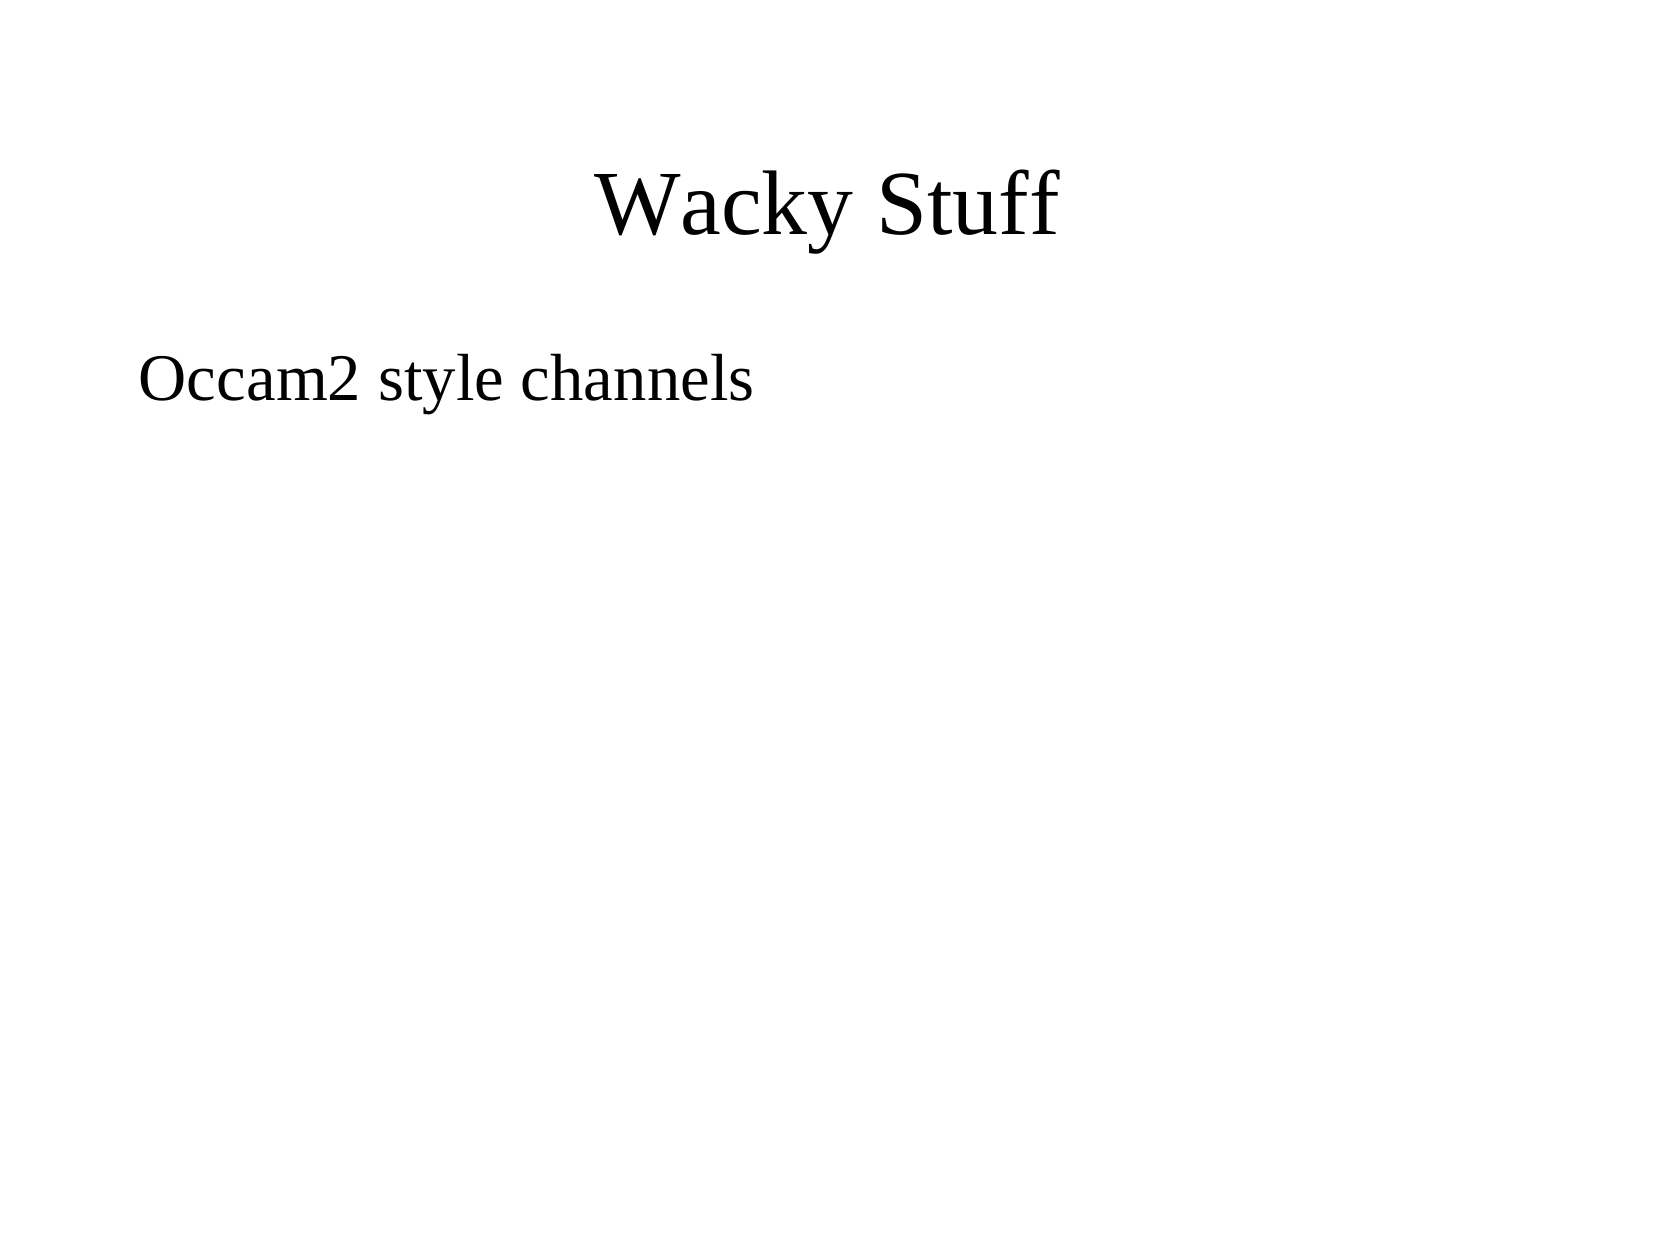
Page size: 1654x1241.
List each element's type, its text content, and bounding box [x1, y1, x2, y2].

list Occam2 style channels [121, 344, 1534, 1126]
title Wacky Stuff [121, 102, 1534, 310]
